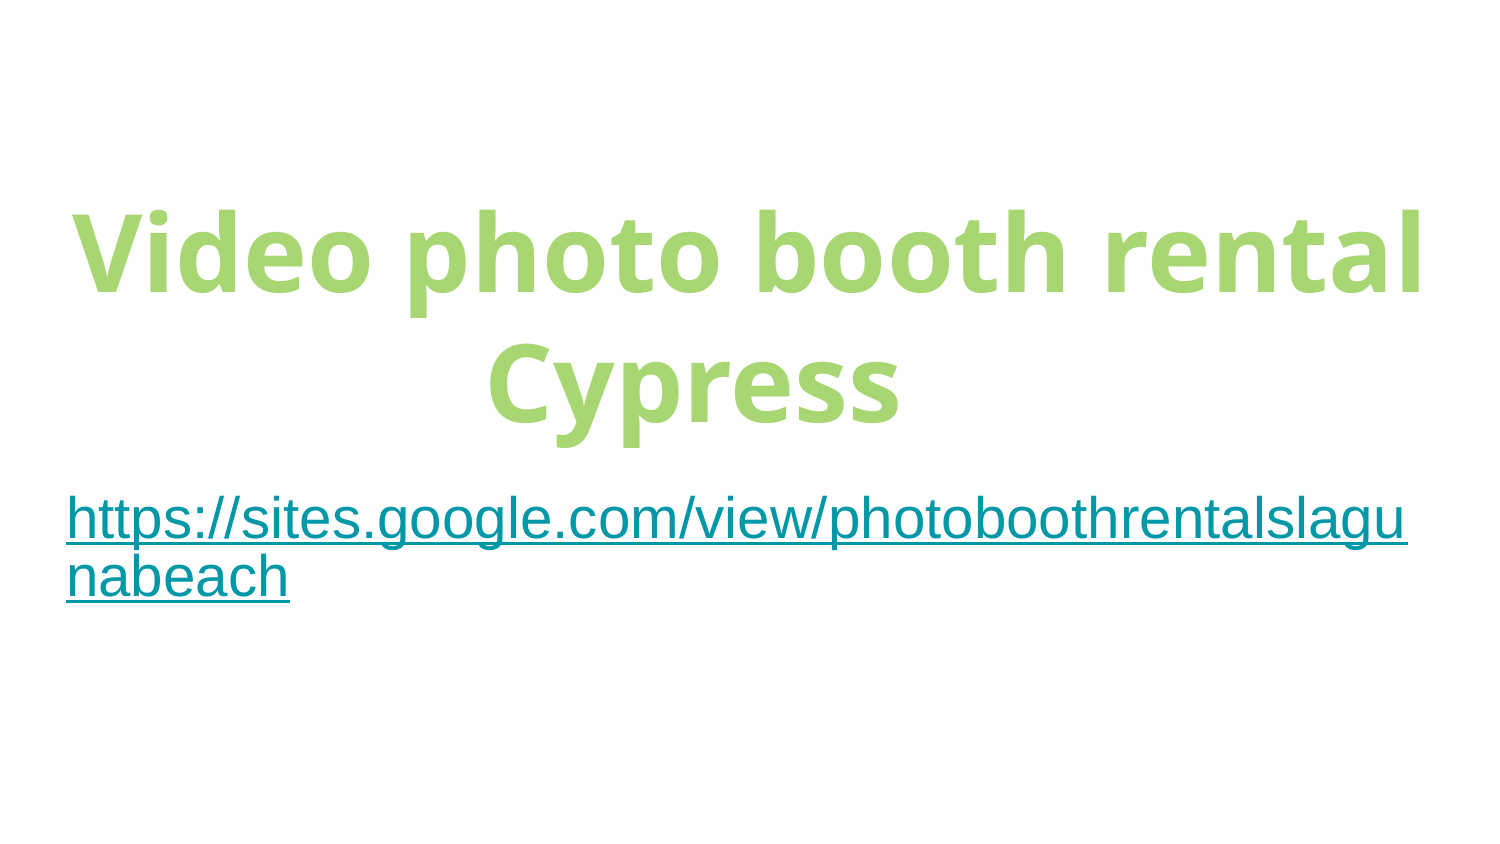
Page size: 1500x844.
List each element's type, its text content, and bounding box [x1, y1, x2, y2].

title Video photo booth rental Cypress [51, 122, 1449, 459]
subtitle https://sites.google.com/view/photoboothrentalslagunabeach [51, 464, 1449, 595]
